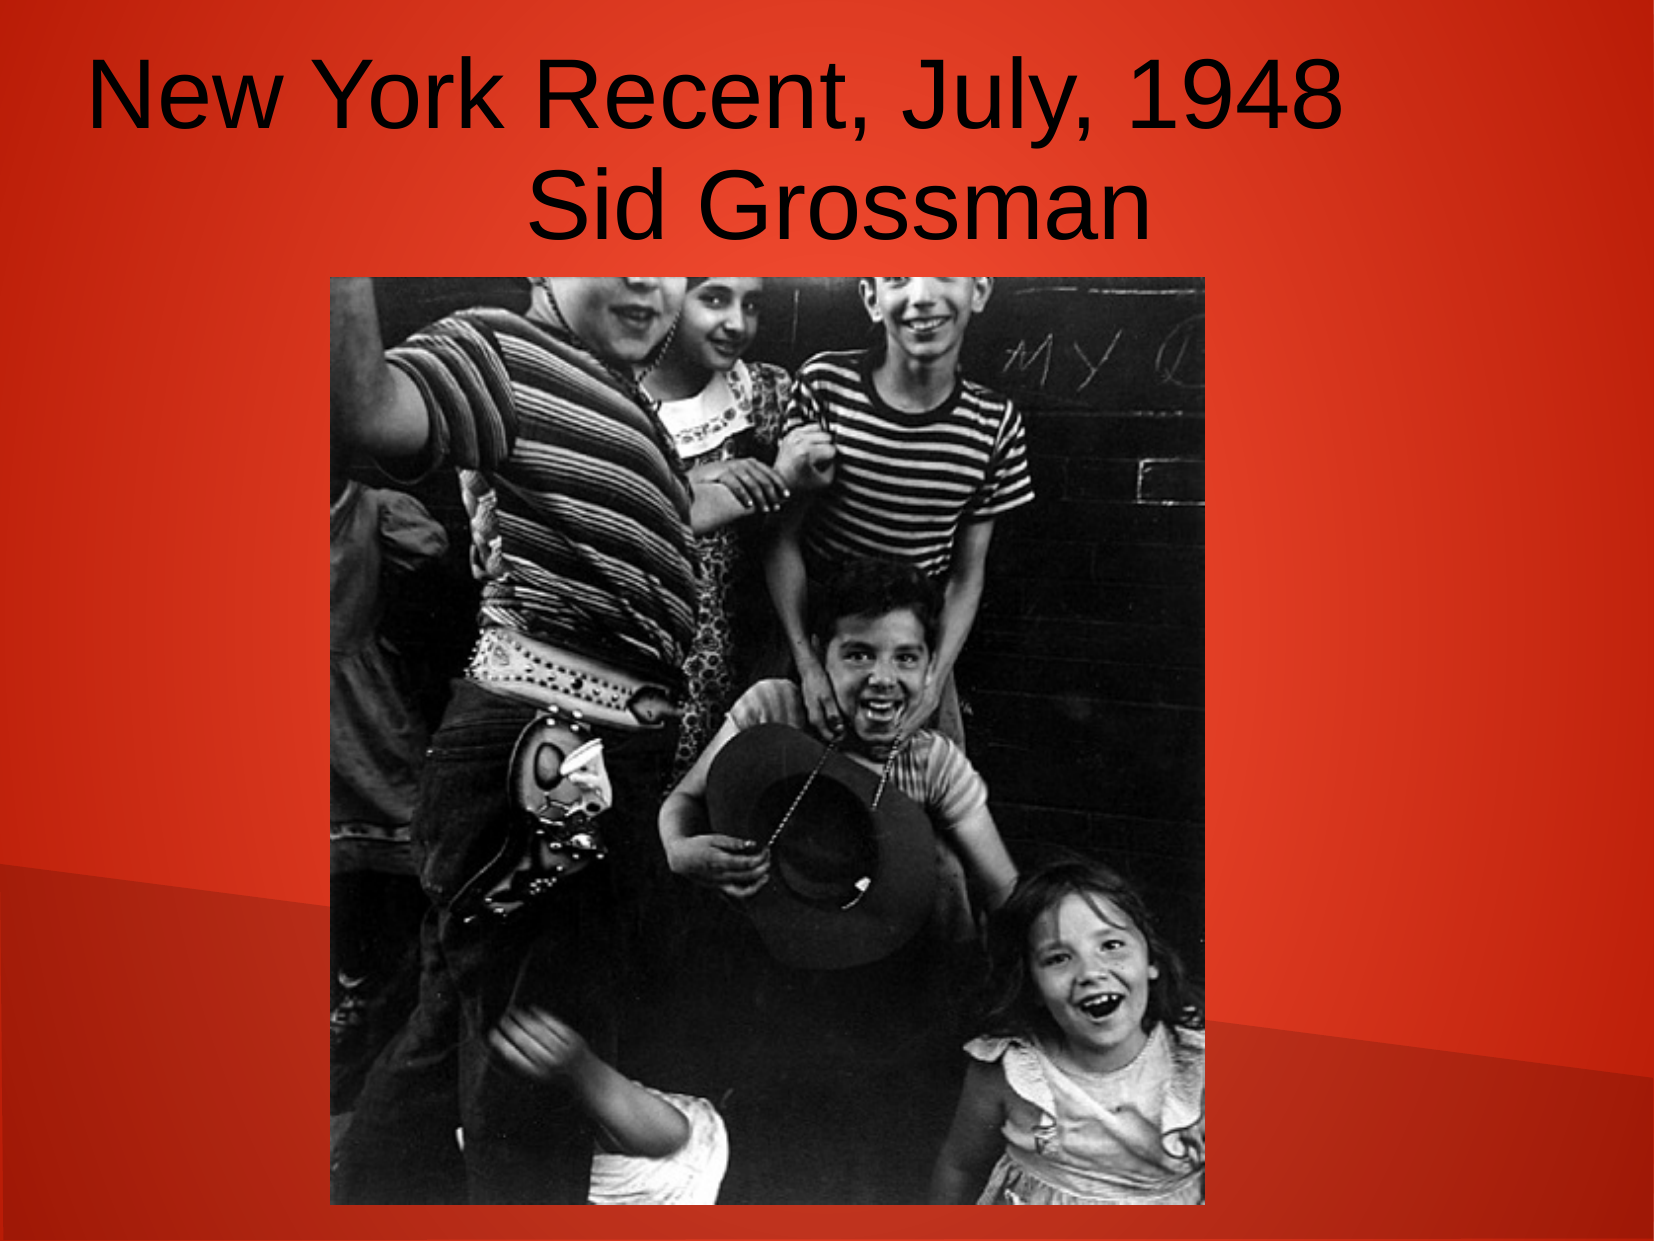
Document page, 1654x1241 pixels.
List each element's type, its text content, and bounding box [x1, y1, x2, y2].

picture [330, 277, 1205, 1205]
title New York Recent, July, 1948 Sid Grossman [82, 38, 1571, 261]
